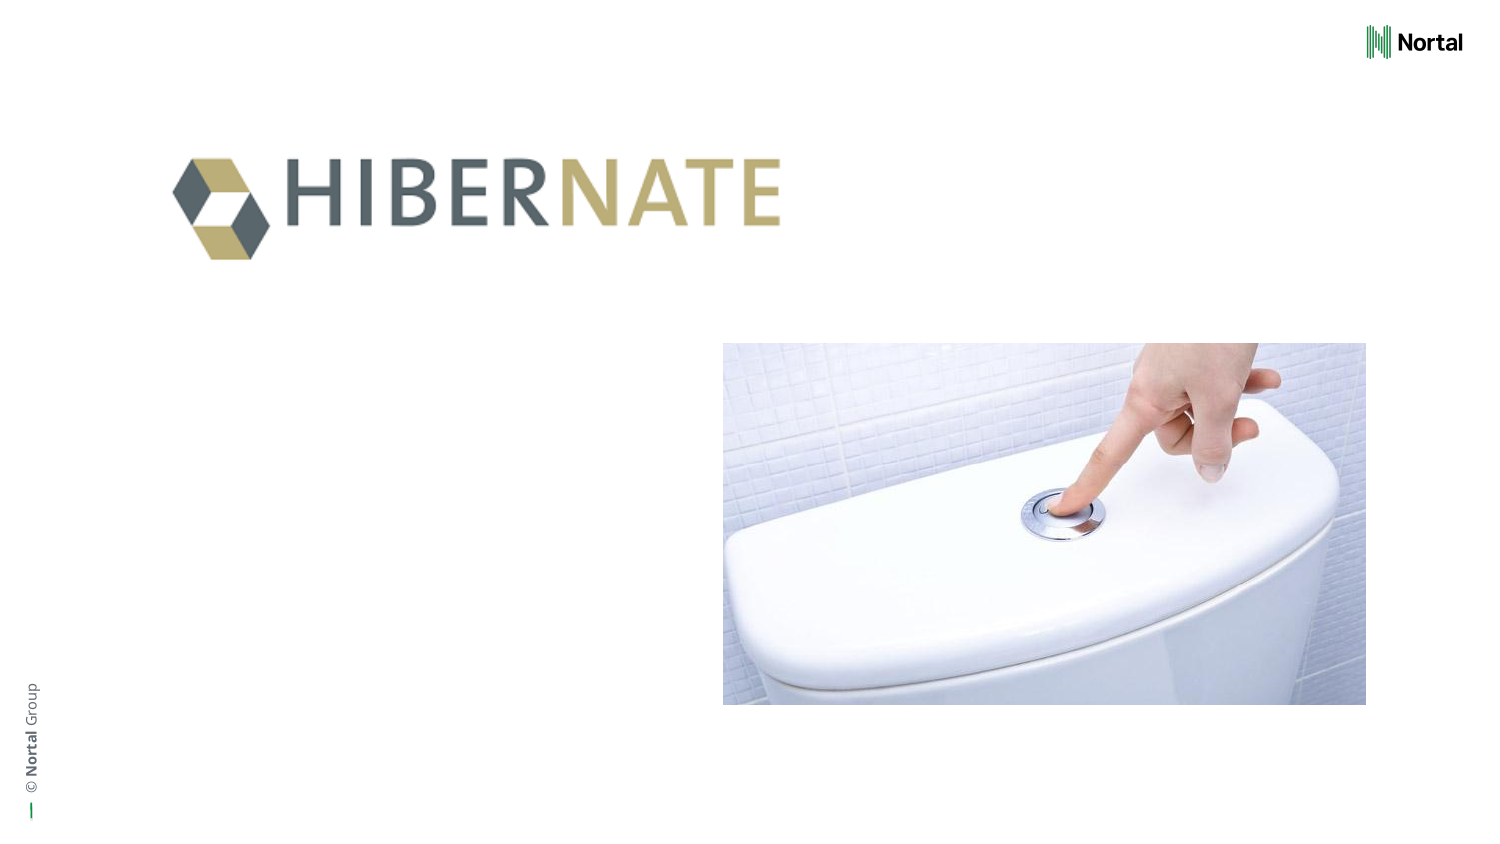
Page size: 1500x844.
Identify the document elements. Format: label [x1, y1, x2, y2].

picture [723, 343, 1366, 706]
picture [142, 100, 811, 286]
